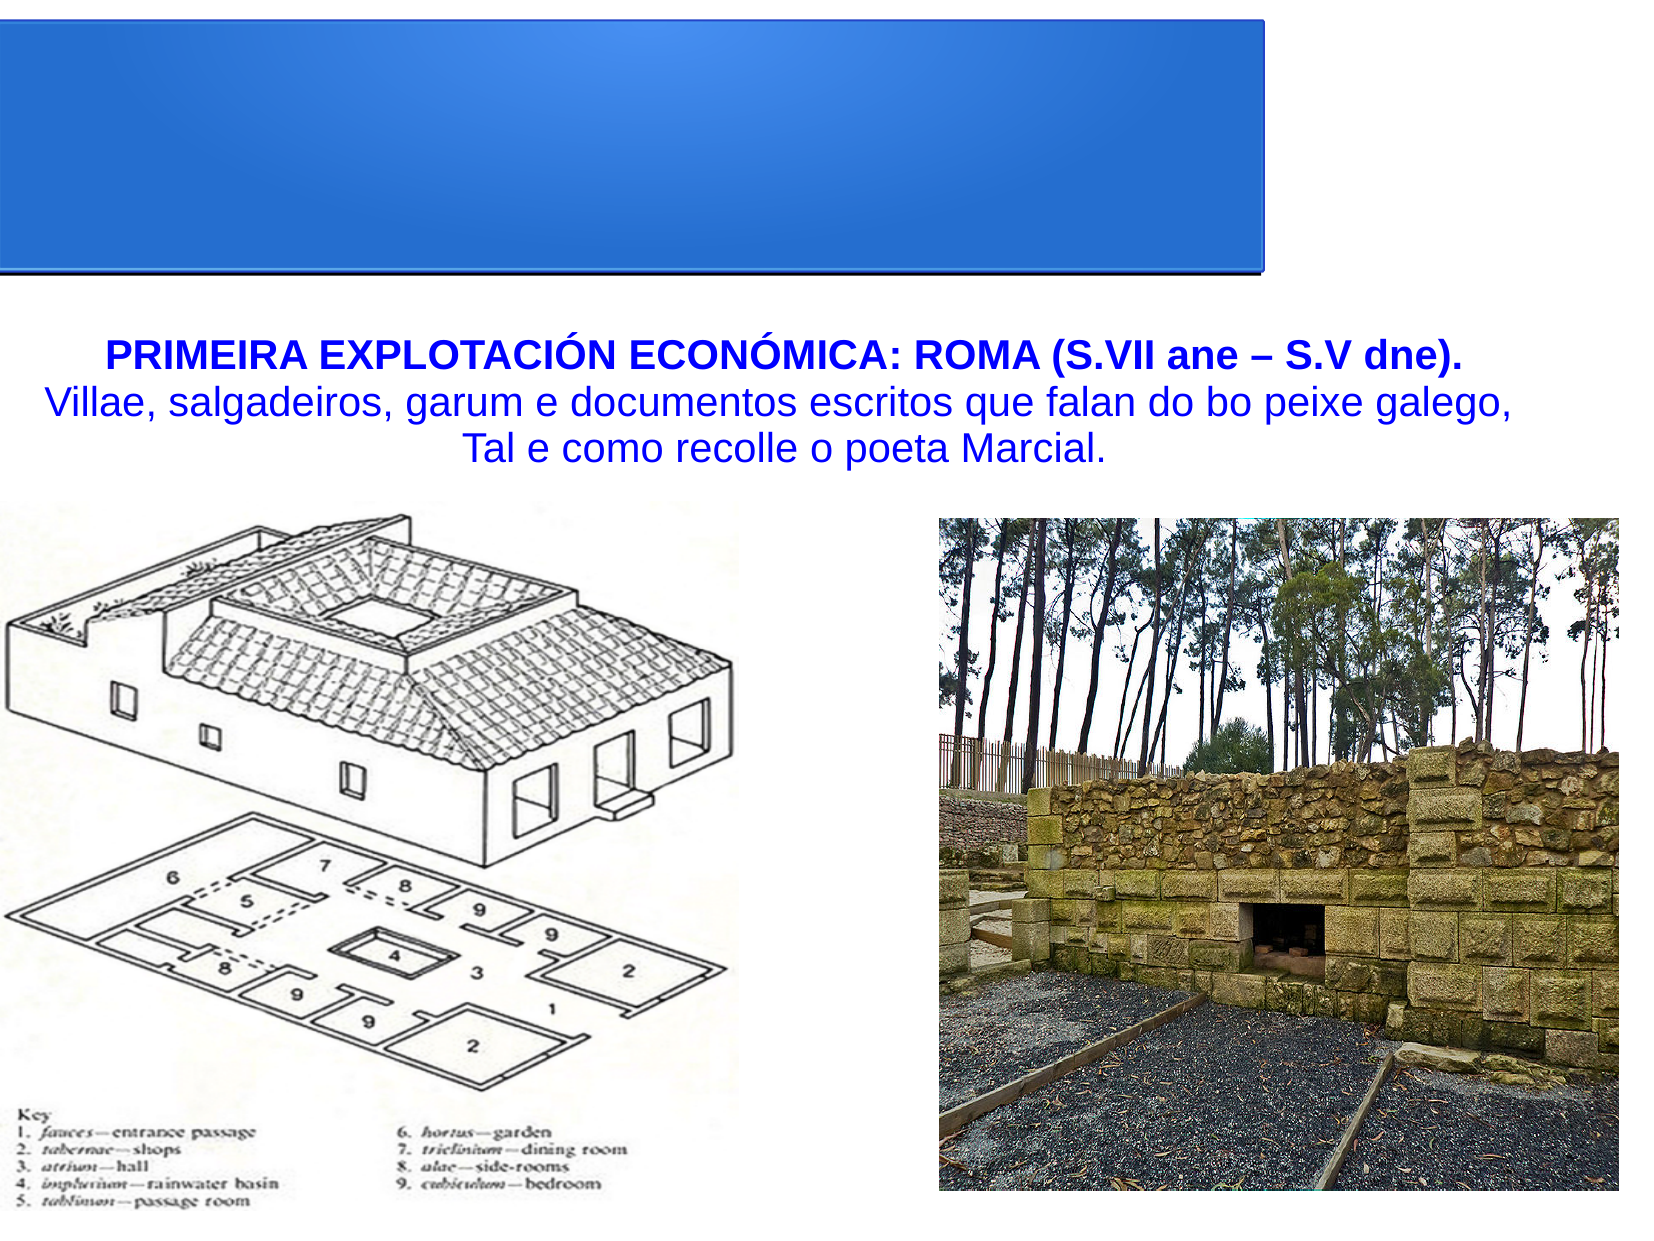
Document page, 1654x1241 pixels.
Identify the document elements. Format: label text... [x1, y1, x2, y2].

text_box PRIMEIRA EXPLOTACIÓN ECONÓMICA: ROMA (S.VII ane – S.V dne). Villae, salgadeiros, garum e documentos escritos que falan do bo peixe galego, Tal e como recolle o poeta Marcial. [29, 324, 1654, 1182]
picture [939, 518, 1619, 1191]
picture [0, 501, 739, 1211]
